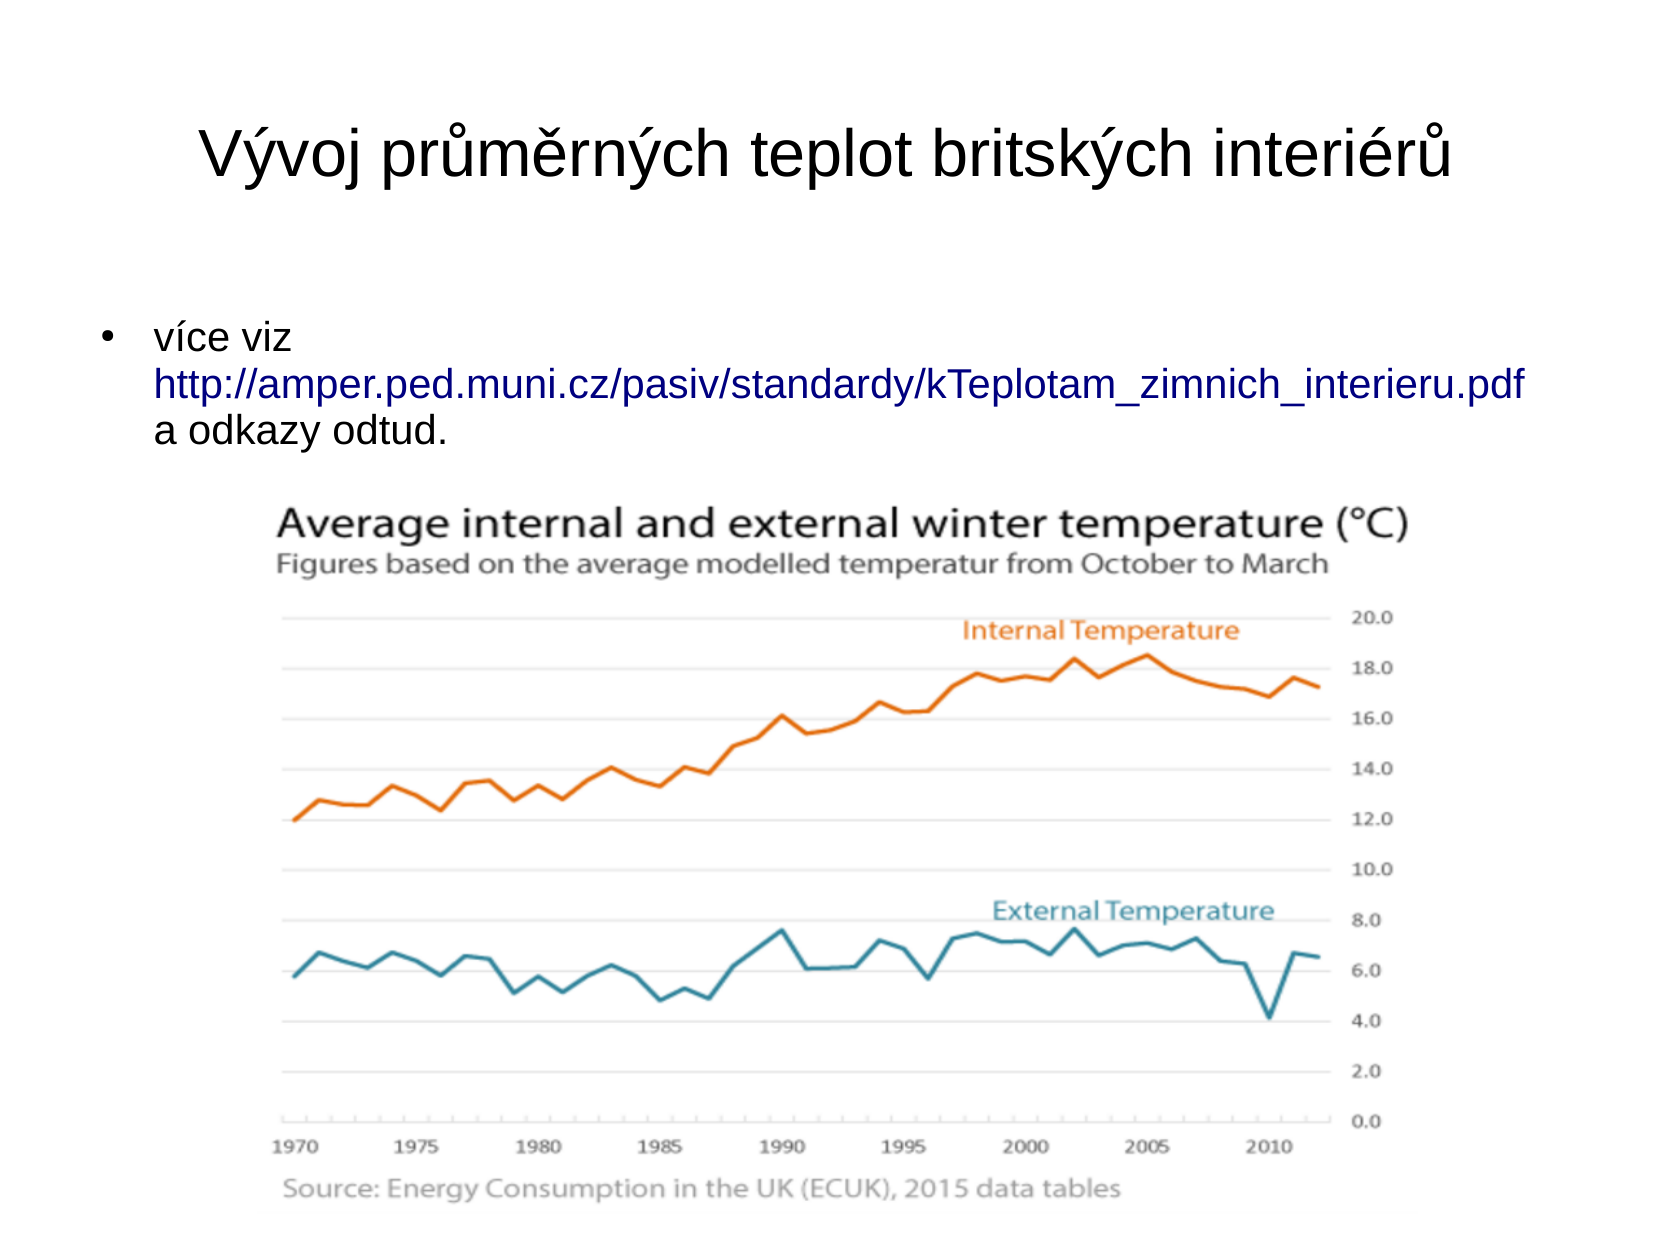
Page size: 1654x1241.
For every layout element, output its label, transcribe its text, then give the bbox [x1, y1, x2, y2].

list více viz http://amper.ped.muni.cz/pasiv/standardy/kTeplotam_zimnich_interieru.pdf a odkazy odtud. [82, 313, 1571, 1241]
title Vývoj průměrných teplot britských interiérů [82, 49, 1571, 257]
picture [257, 484, 1418, 1241]
